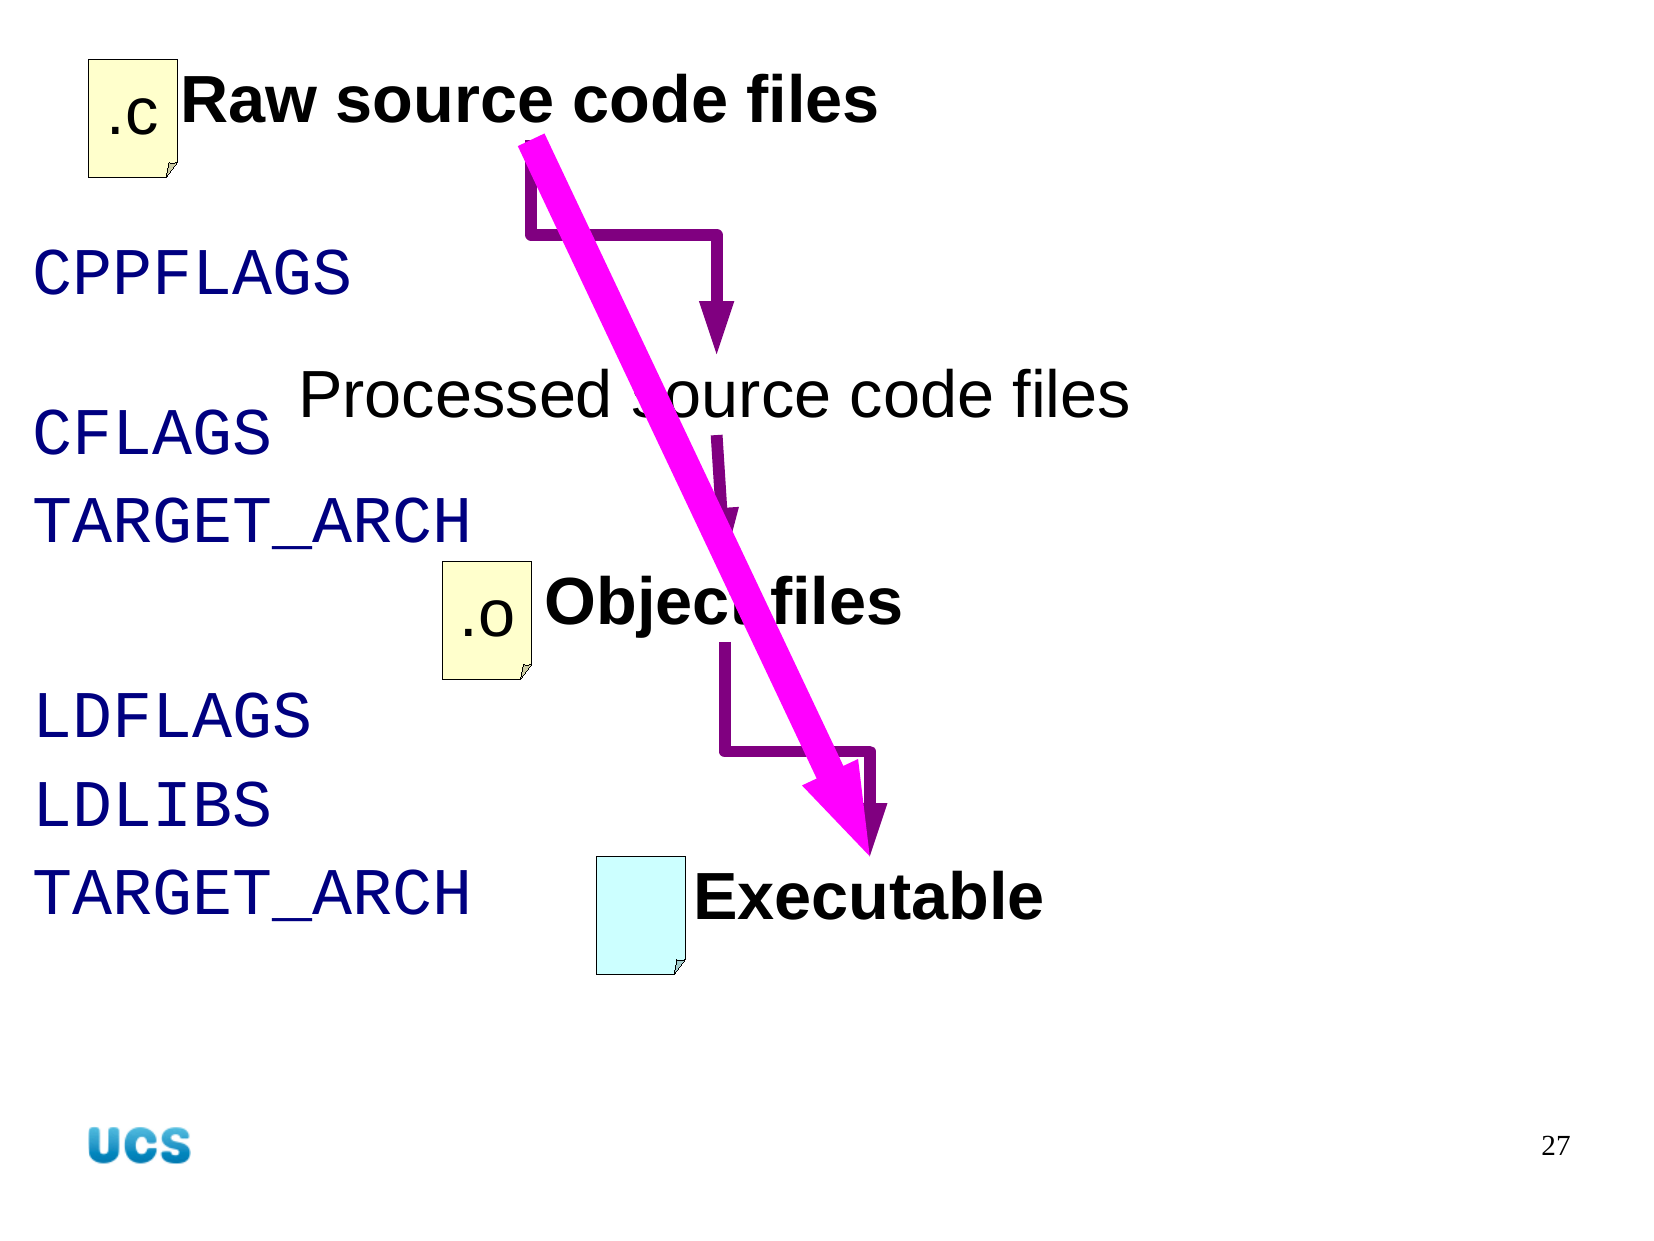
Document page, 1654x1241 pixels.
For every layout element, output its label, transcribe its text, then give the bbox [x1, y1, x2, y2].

text_box LDLIBS [29, 767, 276, 850]
text_box .o [442, 561, 532, 680]
text_box CPPFLAGS [29, 236, 356, 318]
text_box [596, 856, 686, 975]
picture [88, 1126, 191, 1165]
text_box Raw source code files [178, 59, 886, 140]
text_box LDFLAGS [29, 679, 316, 761]
text_box Object files [541, 561, 751, 642]
text_box Object files [748, 561, 908, 642]
text_box TARGET_ARCH [29, 856, 476, 938]
text_box CFLAGS [29, 395, 276, 478]
text_box TARGET_ARCH [29, 484, 476, 566]
text_box Processed source code files [650, 354, 1139, 436]
text_box Processed source code files [295, 354, 654, 436]
text_box .c [88, 59, 178, 178]
text_box Executable [690, 856, 1050, 938]
